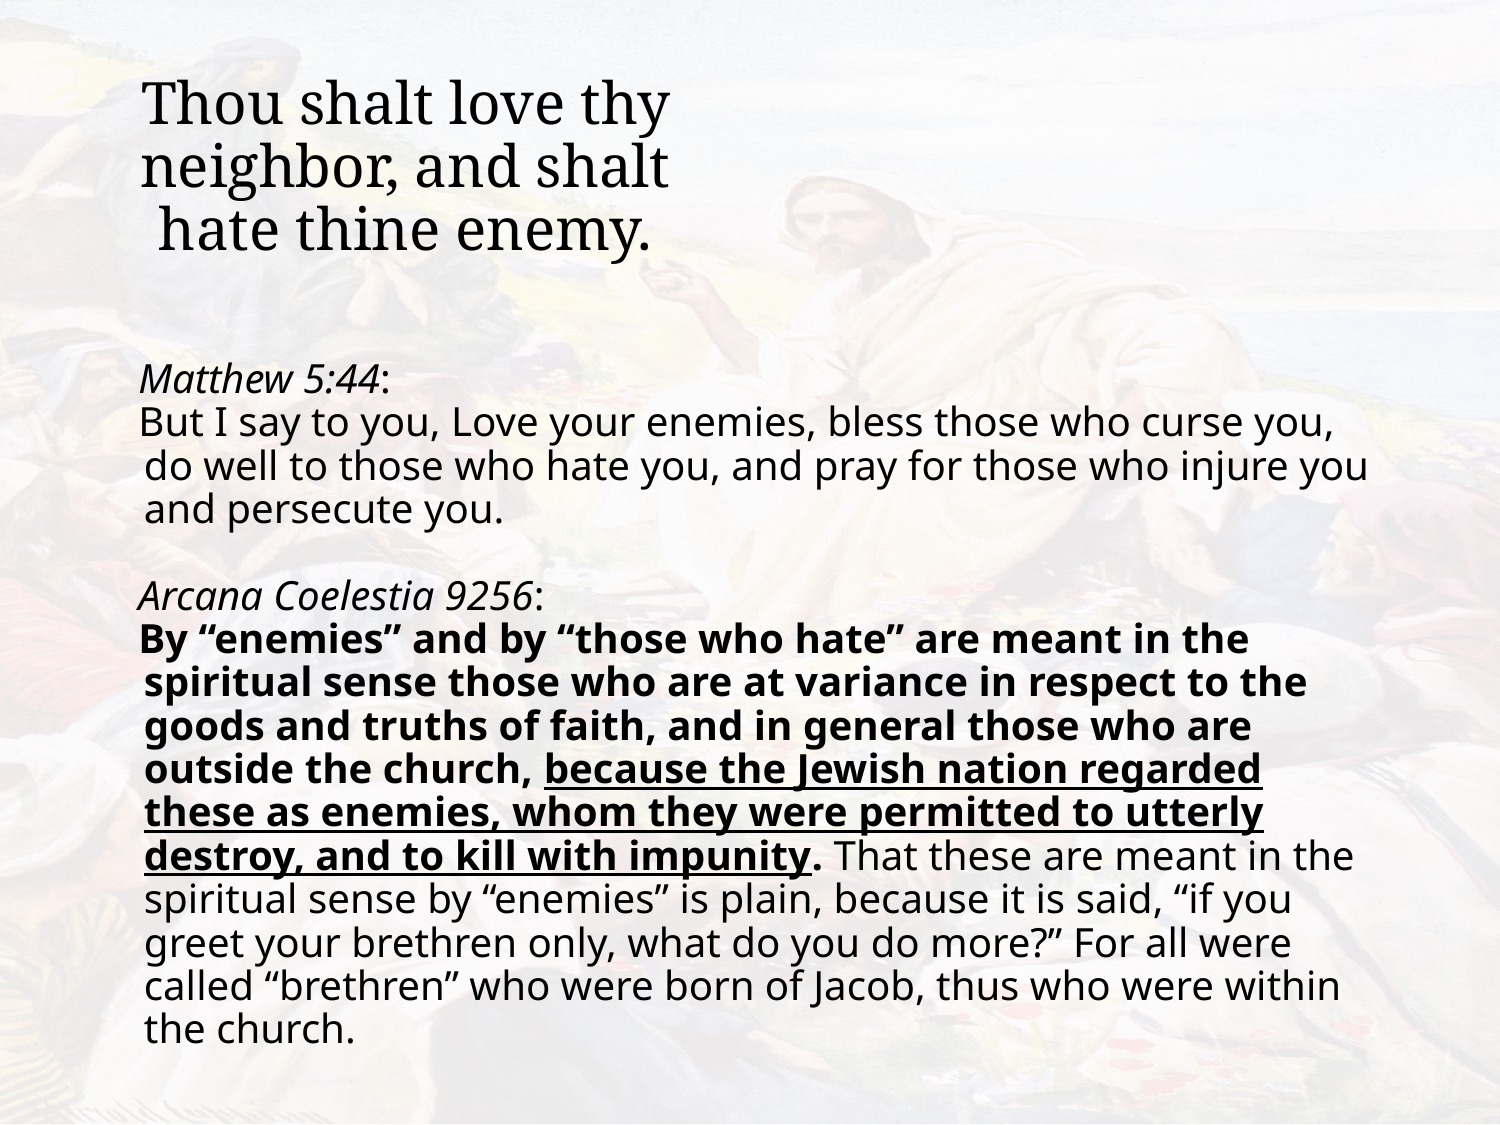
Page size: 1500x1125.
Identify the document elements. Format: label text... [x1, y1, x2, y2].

title Thou shalt love thy neighbor, and shalt hate thine enemy. [103, 59, 709, 278]
list Matthew 5:44: But I say to you, Love your enemies, bless those who curse you, do well to those who hate you, and pray for those who injure you and persecute you. Arcana Coelestia 9256: By “enemies” and by “those who hate” are meant in the spiritual sense those who are at variance in respect to the goods and truths of faith, and in general those who are outside the church, because the Jewish nation regarded these as enemies, whom they were permitted to utterly destroy, and to kill with impunity. That these are meant in the spiritual sense by “enemies” is plain, because it is said, “if you greet your brethren only, what do you do more?” For all were called “brethren” who were born of Jacob, thus who were within the church. [103, 351, 1397, 1066]
